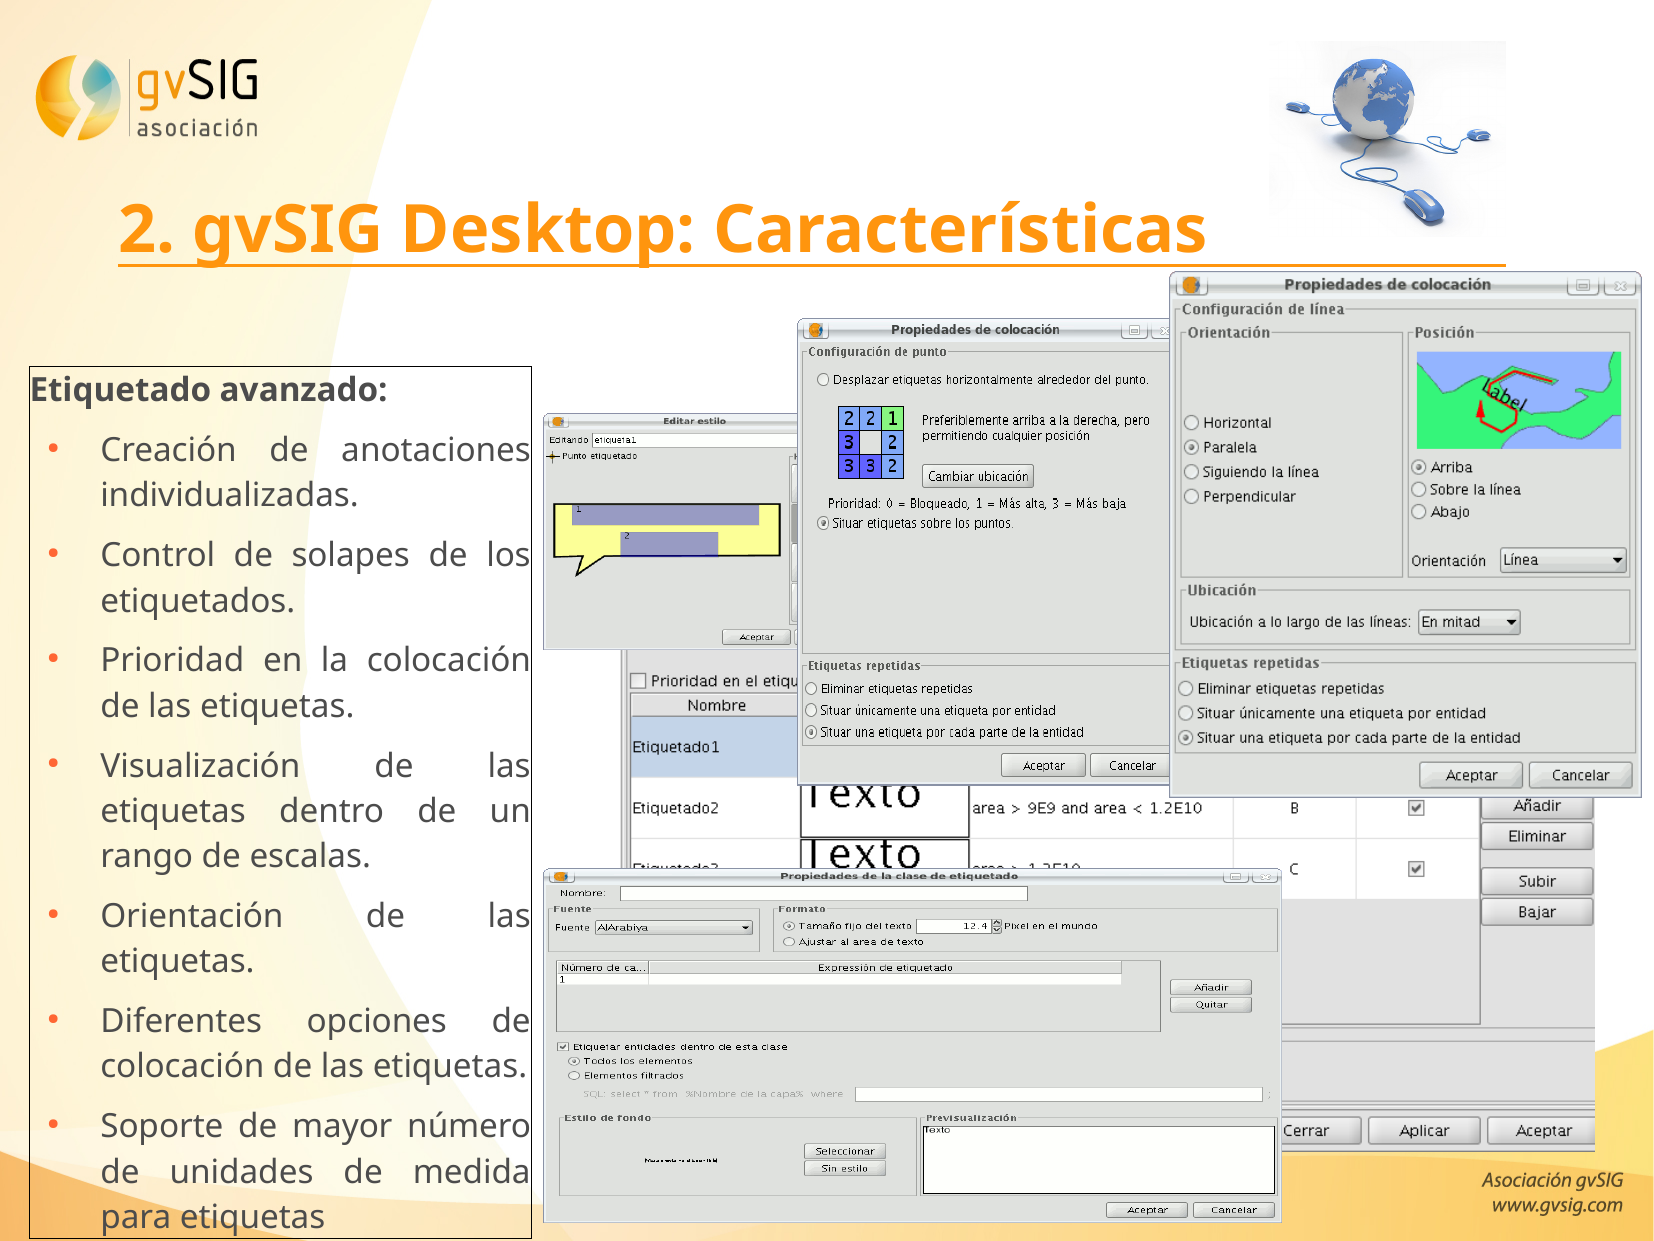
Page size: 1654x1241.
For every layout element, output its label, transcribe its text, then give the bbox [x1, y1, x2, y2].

picture [0, 0, 1654, 1241]
title 2. gvSIG Desktop: Características [118, 177, 1607, 276]
list Etiquetado avanzado: Creación de anotaciones individualizadas. Control de solapes de los etiquetados. Prioridad en la colocación de las etiquetas. Visualización de las etiquetas dentro de un rango de escalas. Orientación de las etiquetas. Diferentes opciones de colocación de las etiquetas. Soporte de mayor número de unidades de medida para etiquetas [29, 366, 532, 1124]
